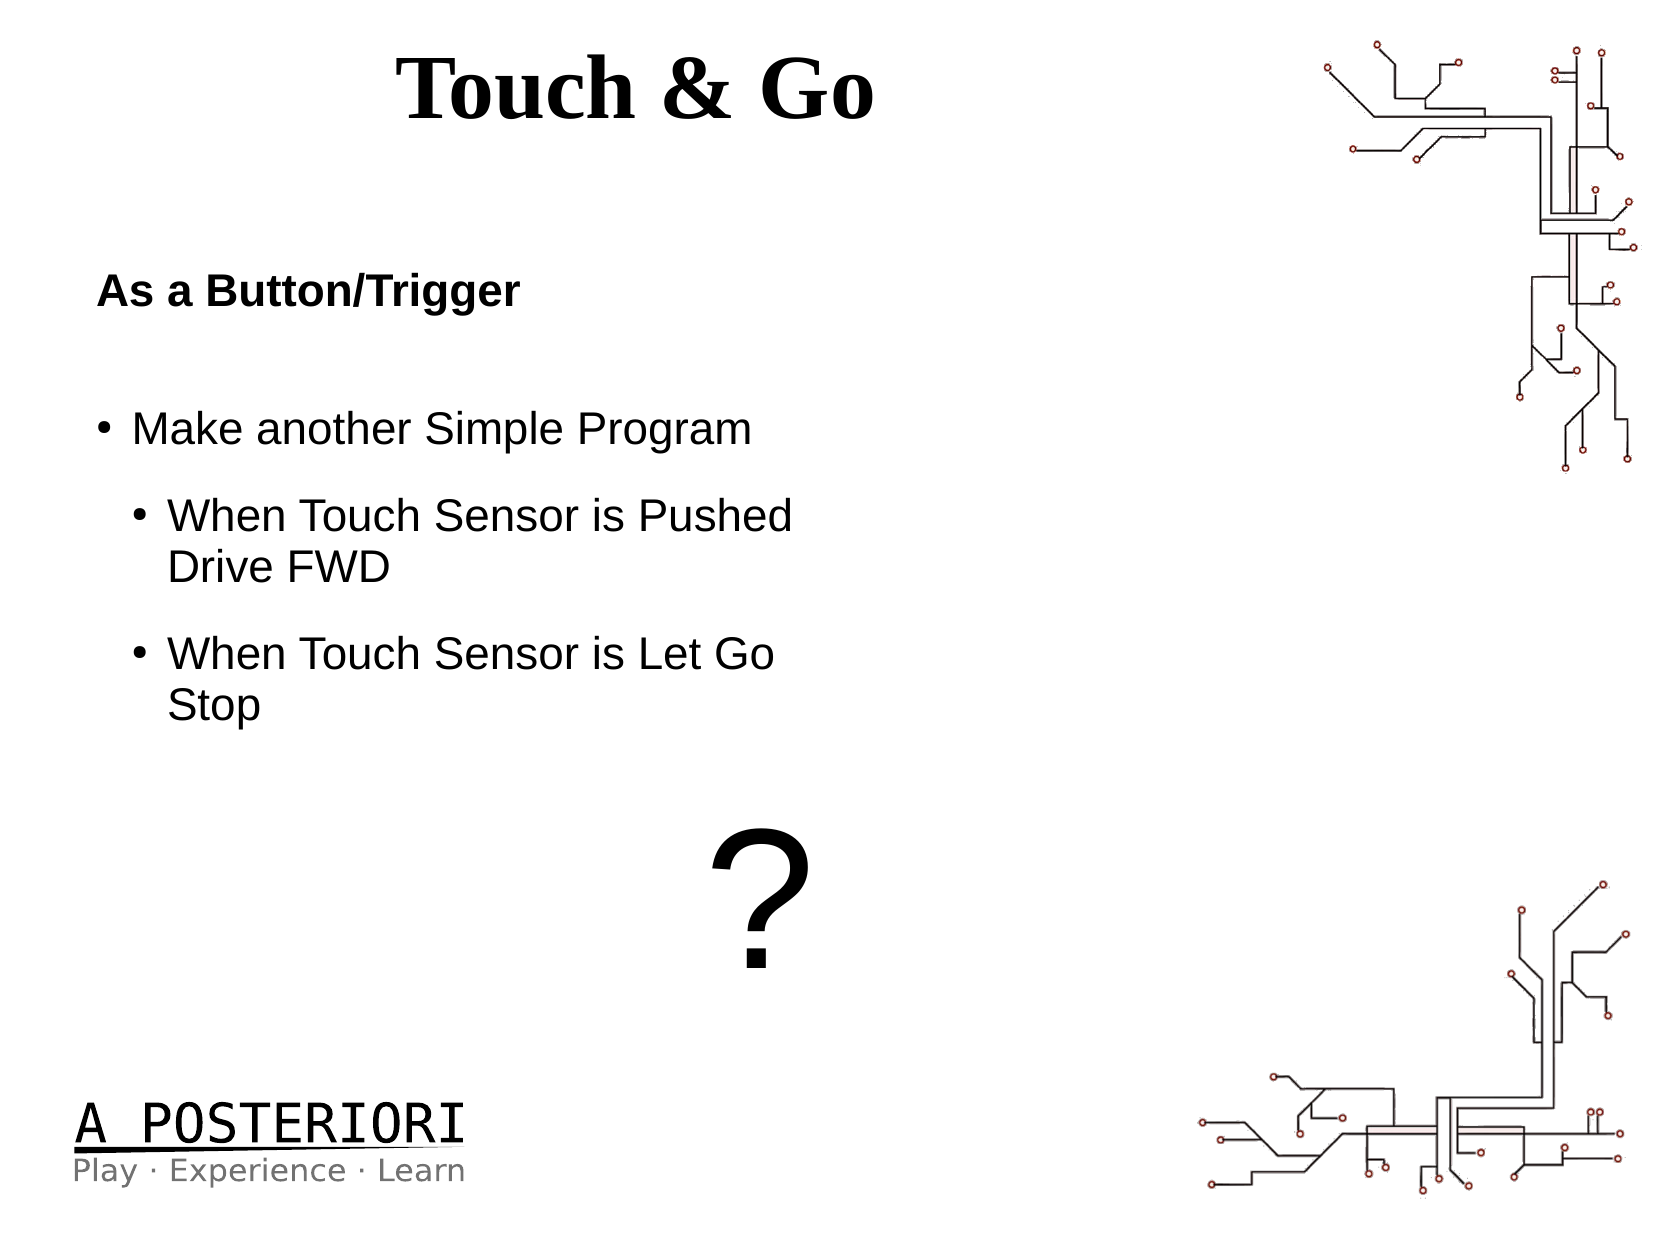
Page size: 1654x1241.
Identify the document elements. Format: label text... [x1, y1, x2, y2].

title Touch & Go [11, 0, 1261, 190]
text_box ? [690, 780, 1006, 1019]
picture [1175, 862, 1636, 1201]
picture [73, 1101, 466, 1189]
picture [1305, 35, 1643, 496]
text_box As a Button/Trigger Make another Simple Program When Touch Sensor is Pushed Drive FWD When Touch Sensor is Let Go Stop [81, 257, 1231, 1071]
